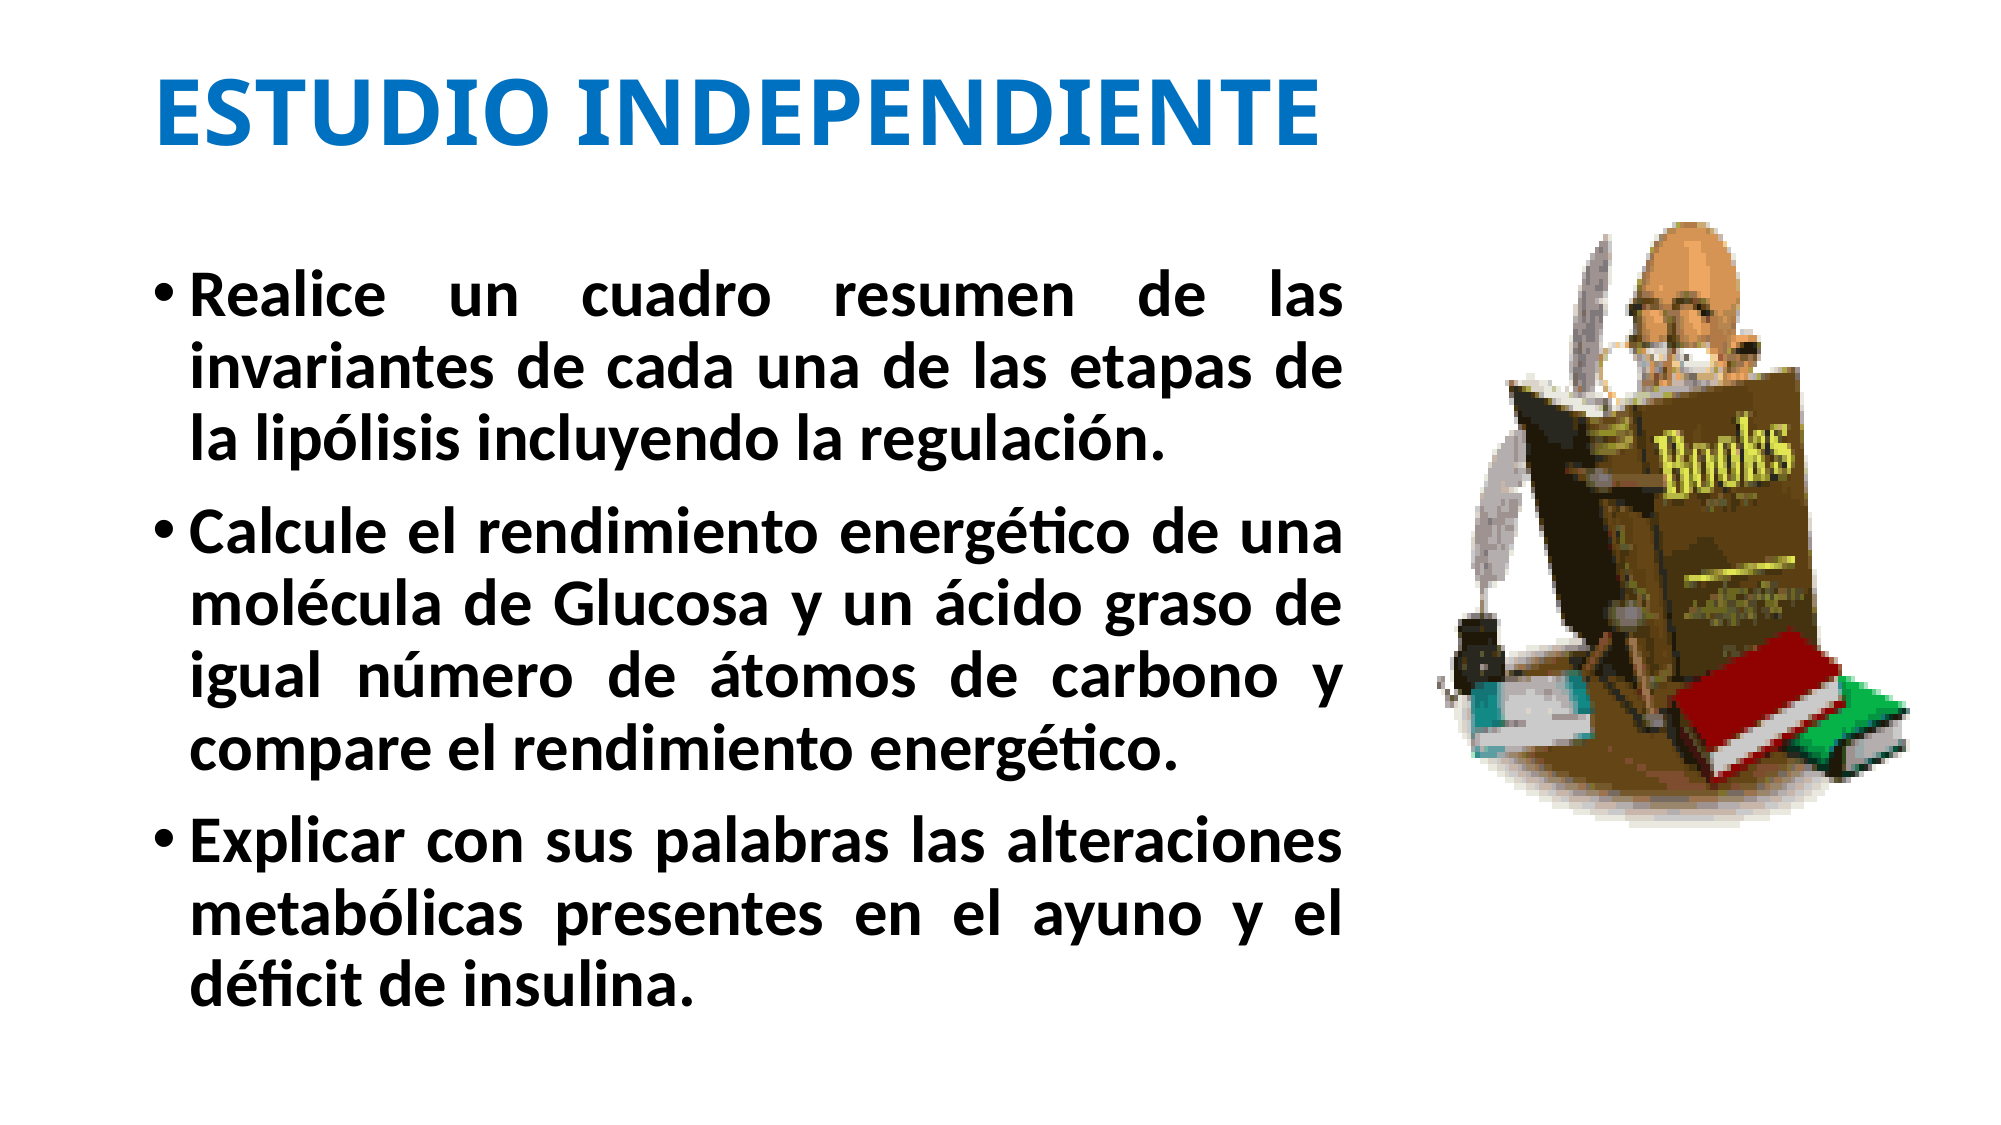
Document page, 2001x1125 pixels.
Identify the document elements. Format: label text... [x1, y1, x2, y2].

list Realice un cuadro resumen de las invariantes de cada una de las etapas de la lipólisis incluyendo la regulación. Calcule el rendimiento energético de una molécula de Glucosa y un ácido graso de igual número de átomos de carbono y compare el rendimiento energético. Explicar con sus palabras las alteraciones metabólicas presentes en el ayuno y el déficit de insulina. [137, 251, 1361, 1073]
picture [1416, 216, 1928, 847]
title ESTUDIO INDEPENDIENTE [137, 34, 1863, 199]
